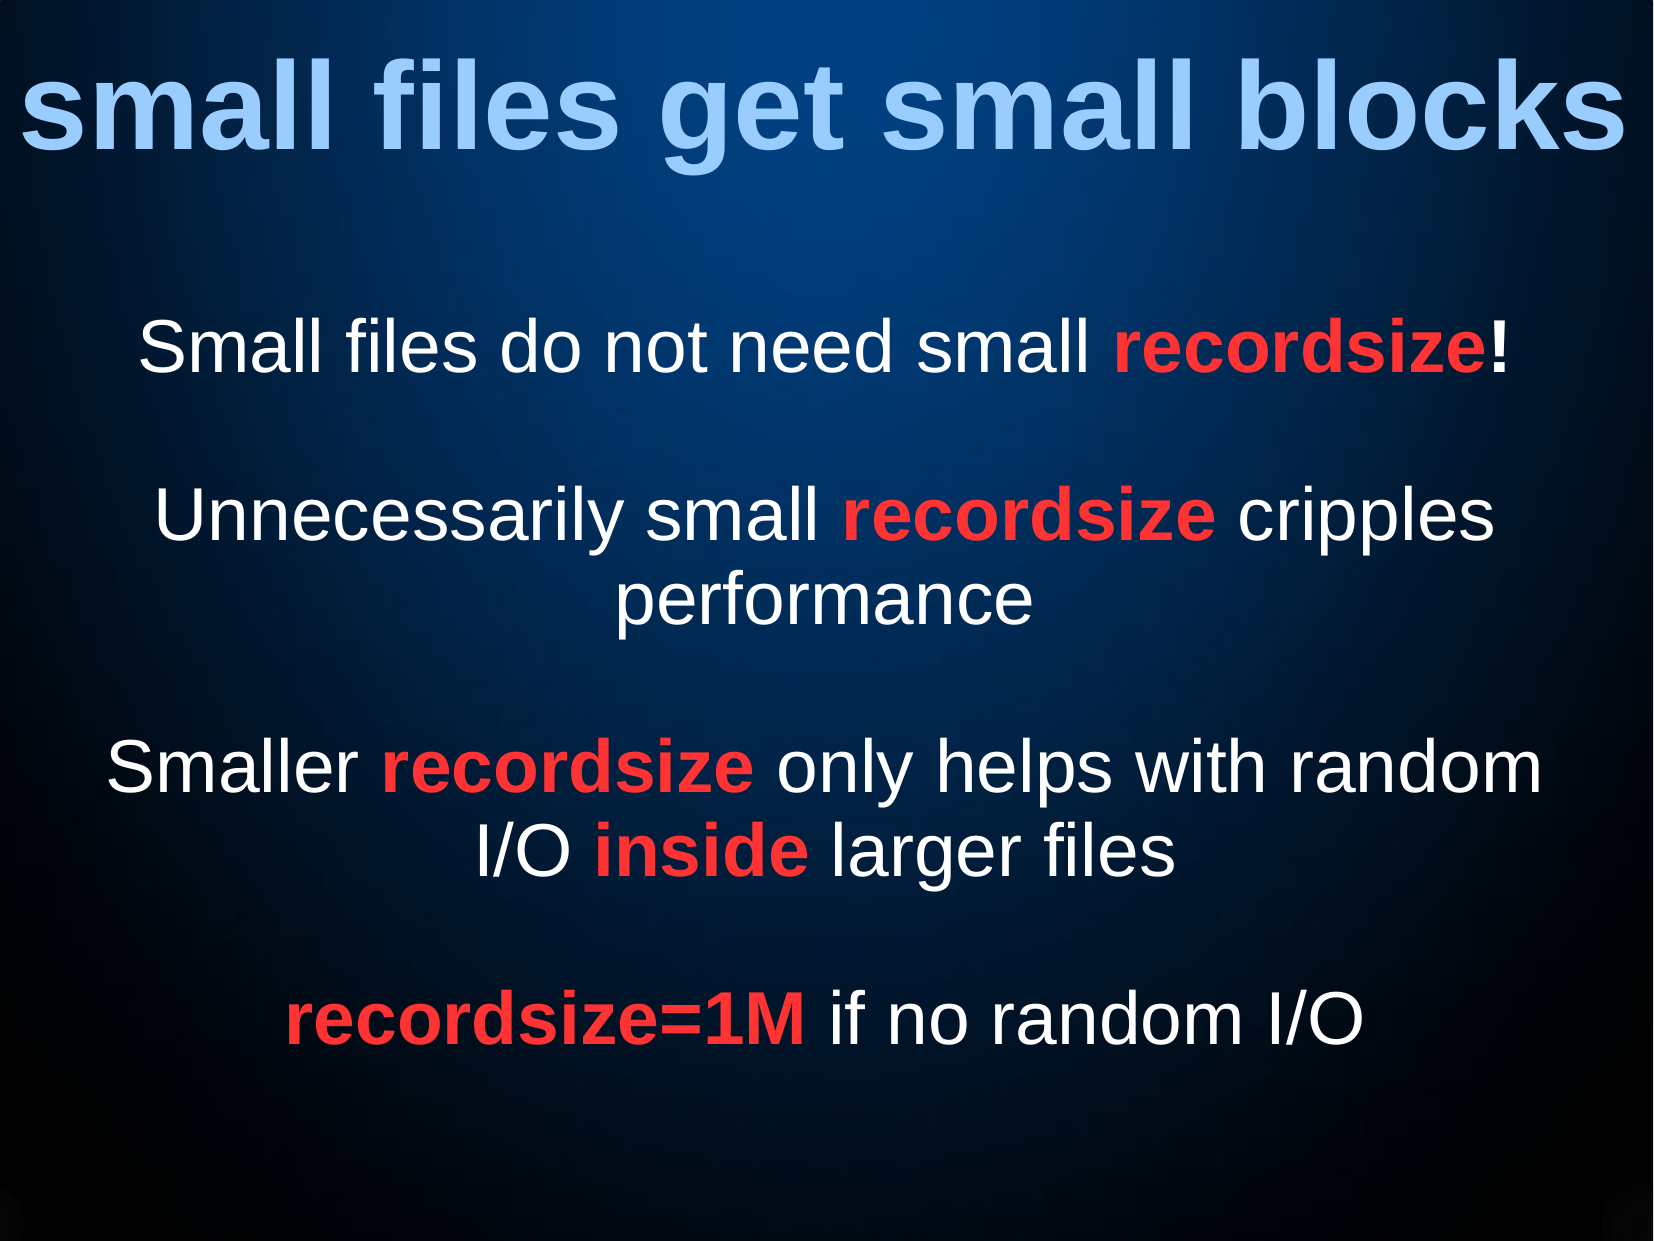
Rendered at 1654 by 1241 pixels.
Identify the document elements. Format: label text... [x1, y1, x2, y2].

picture [0, 0, 1654, 1241]
title small files get small blocks [0, 2, 1651, 211]
title Small files do not need small recordsize! Unnecessarily small recordsize cripples performance Smaller recordsize only helps with random I/O inside larger files recordsize=1M if no random I/O [60, 165, 1591, 1201]
